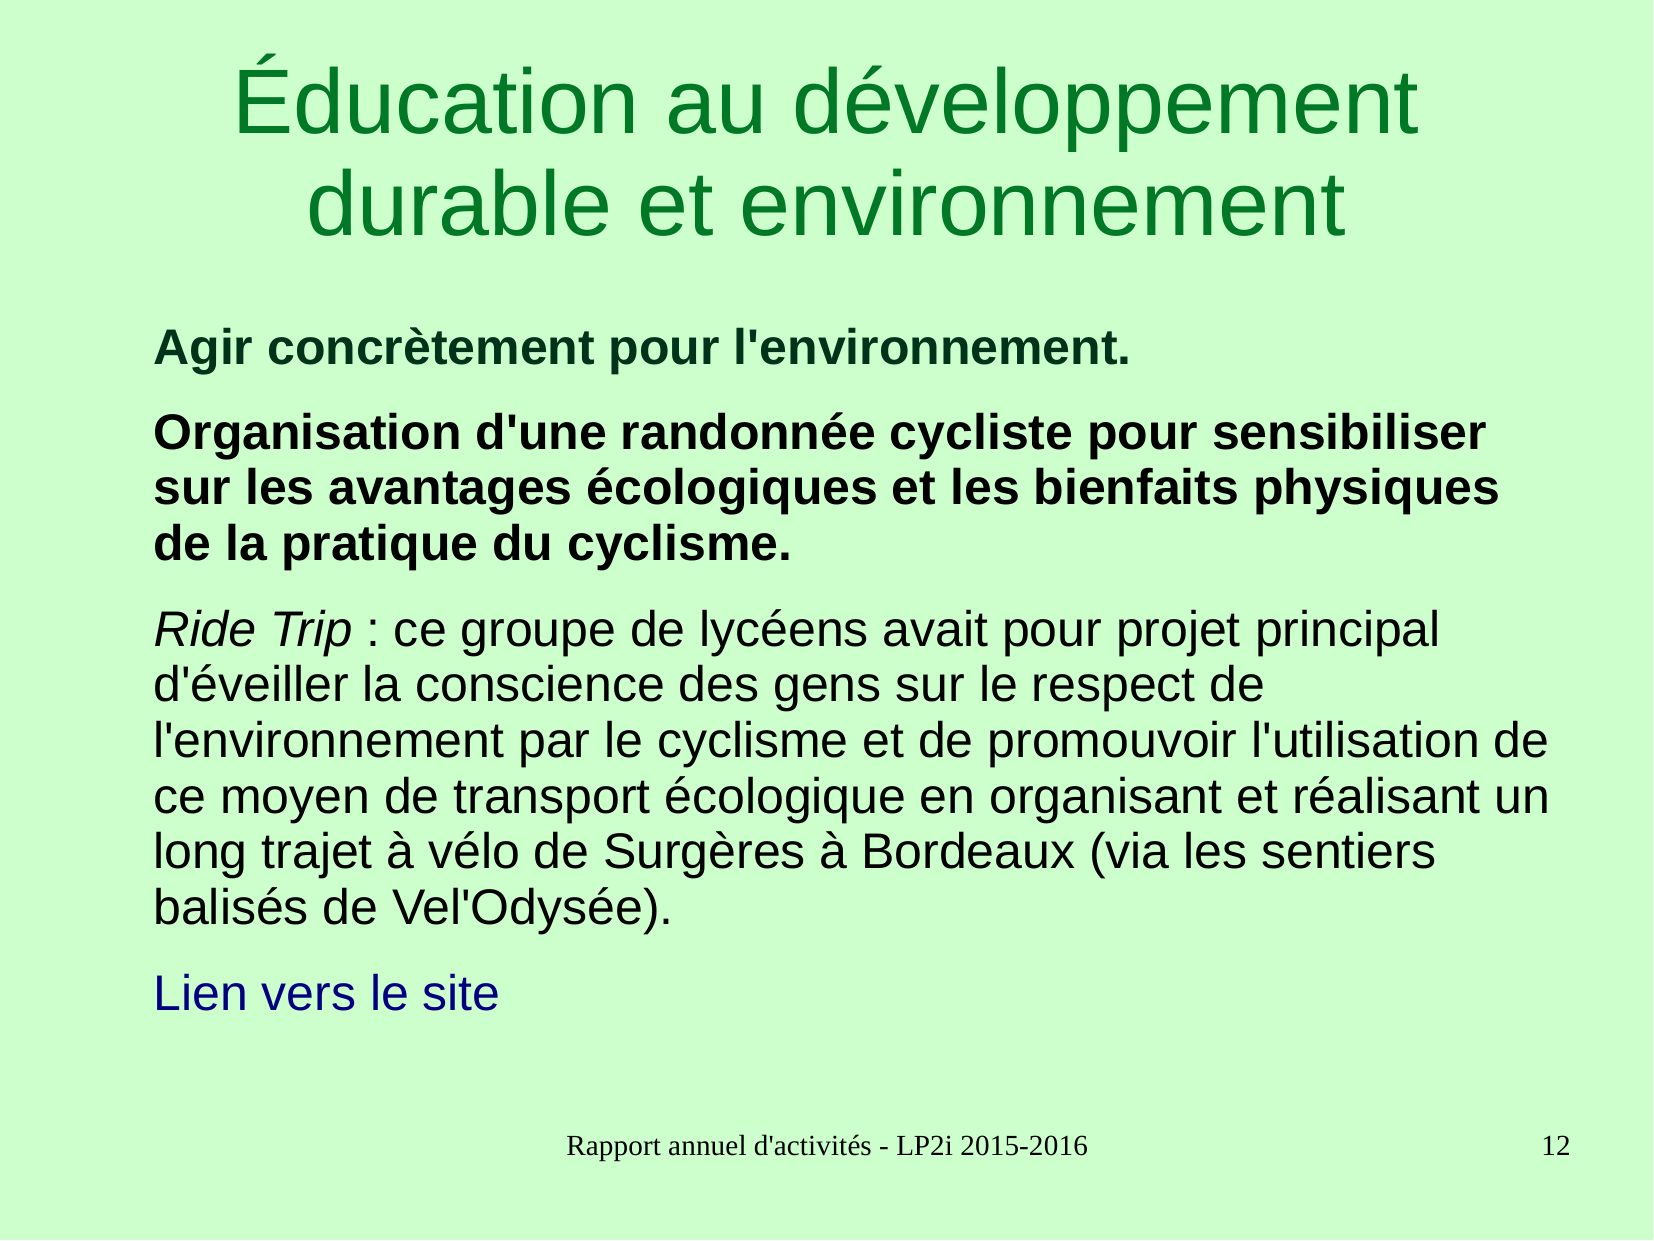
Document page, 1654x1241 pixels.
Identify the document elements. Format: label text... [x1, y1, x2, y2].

title Éducation au développement durable et environnement [82, 49, 1571, 257]
list Agir concrètement pour l'environnement. Organisation d'une randonnée cycliste pour sensibiliser sur les avantages écologiques et les bienfaits physiques de la pratique du cyclisme. Ride Trip : ce groupe de lycéens avait pour projet principal d'éveiller la conscience des gens sur le respect de l'environnement par le cyclisme et de promouvoir l'utilisation de ce moyen de transport écologique en organisant et réalisant un long trajet à vélo de Surgères à Bordeaux (via les sentiers balisés de Vel'Odysée). Lien vers le site [82, 318, 1571, 1175]
